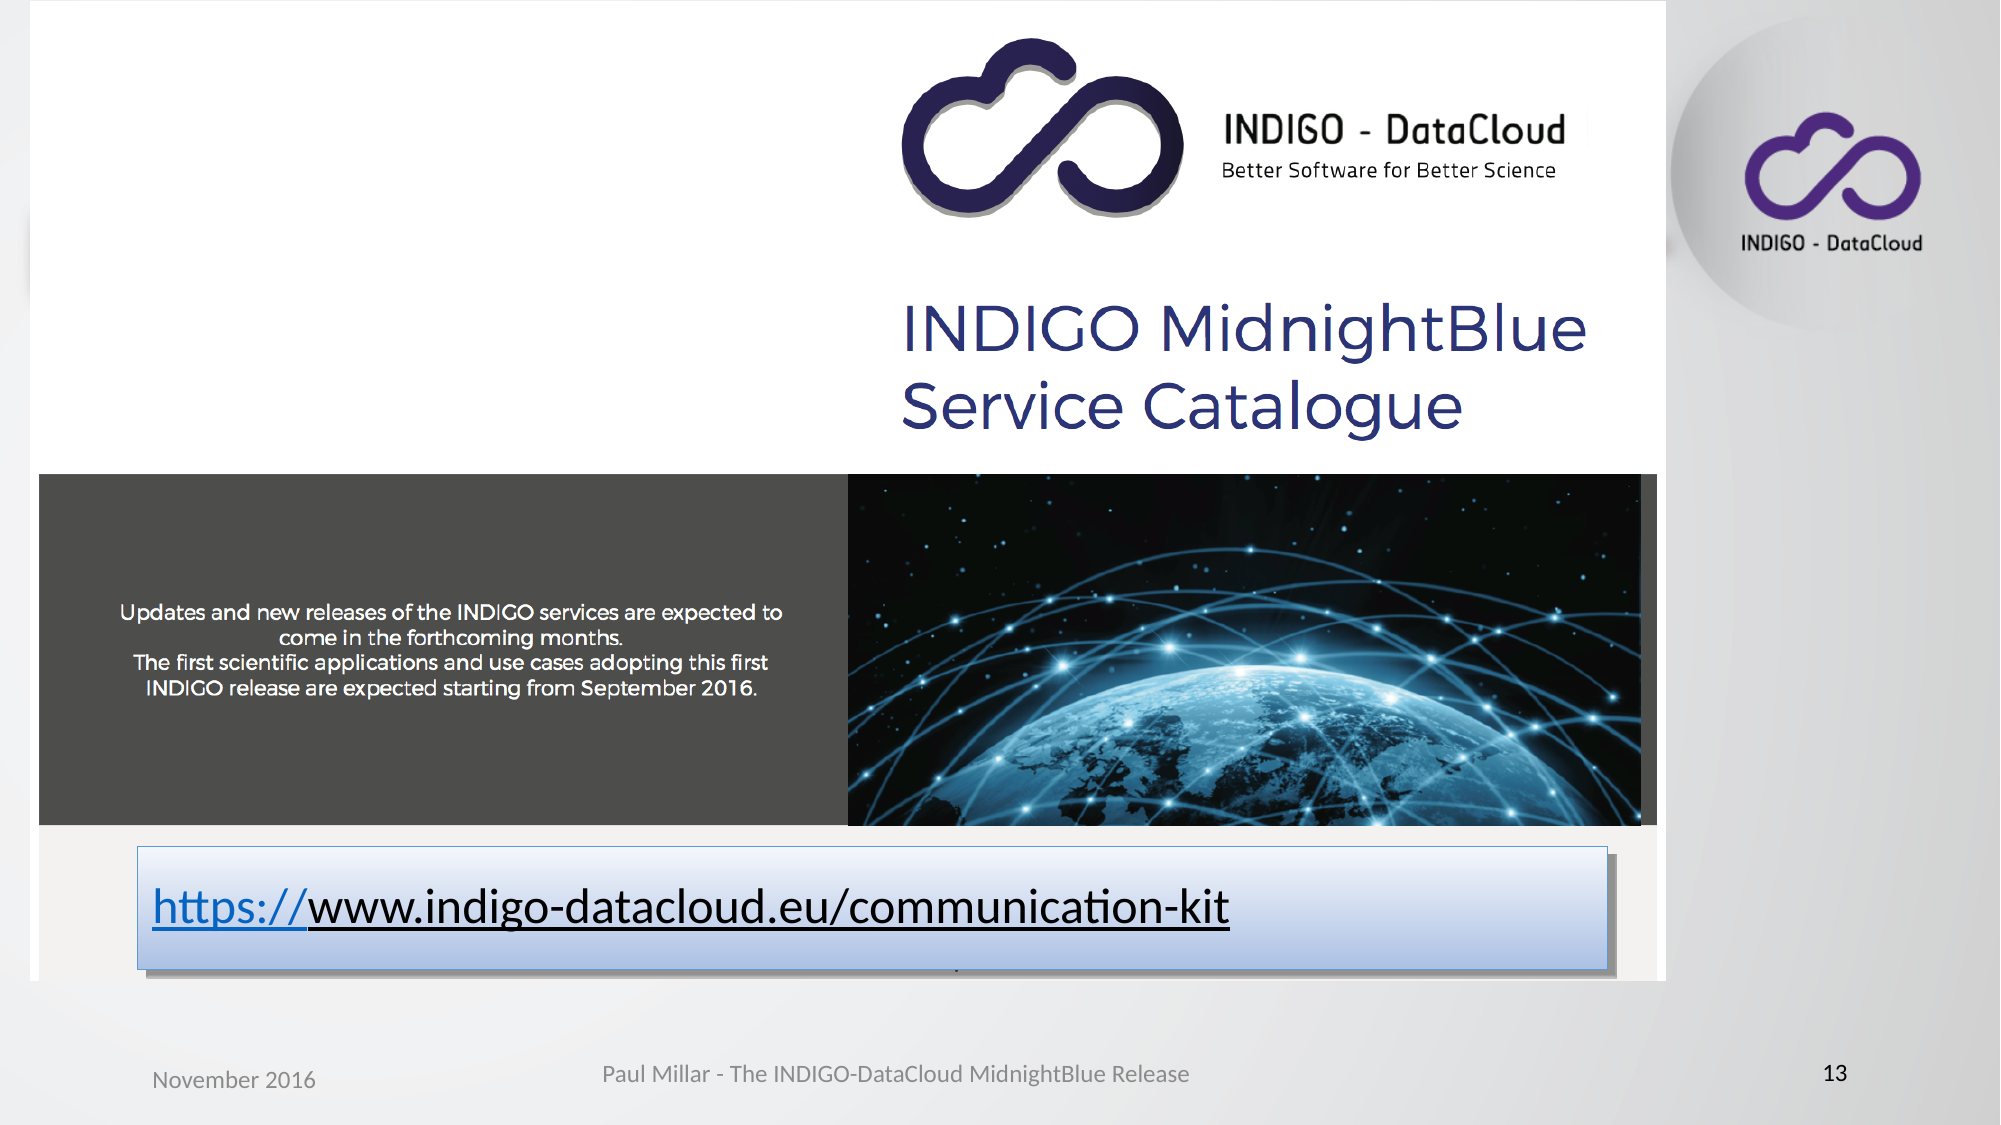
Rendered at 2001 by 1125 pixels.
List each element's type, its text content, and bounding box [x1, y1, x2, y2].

footer Paul Millar - The INDIGO-DataCloud MidnightBlue Release [587, 1042, 1413, 1103]
text_box https://www.indigo-datacloud.eu/communication-kit [137, 846, 1608, 970]
slide_number November 2016 [137, 1048, 588, 1109]
slide_number <number> [1702, 1041, 1863, 1102]
picture [0, 0, 2000, 1125]
